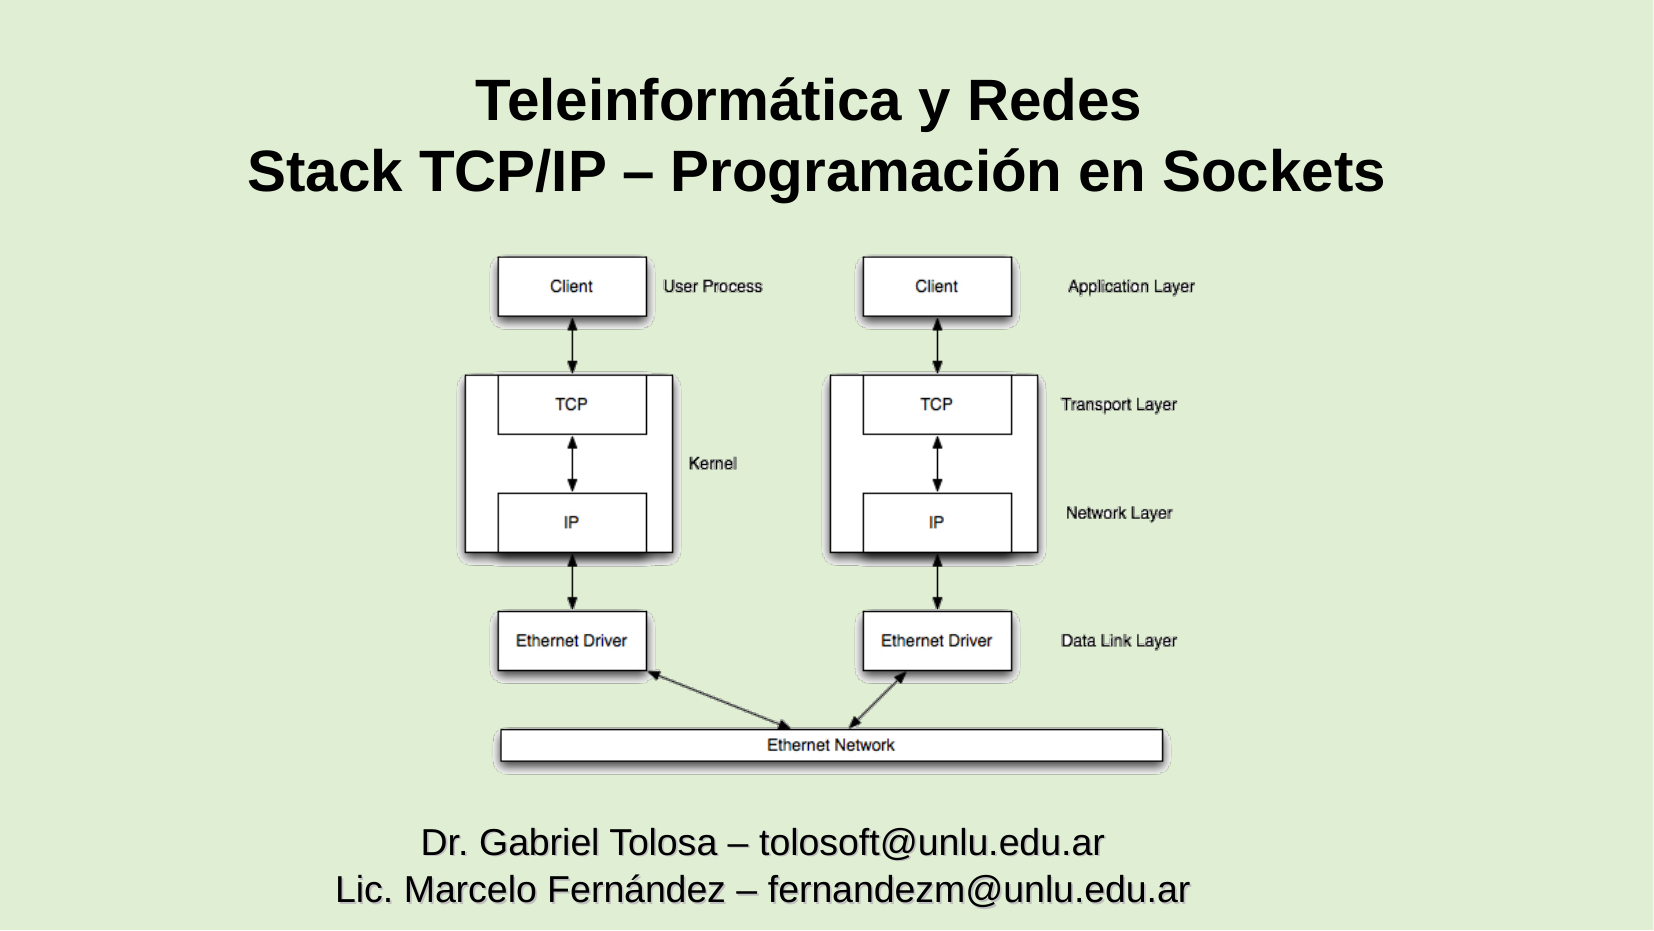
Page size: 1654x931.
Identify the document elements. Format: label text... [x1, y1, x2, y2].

text_box Dr. Gabriel Tolosa – tolosoft@unlu.edu.ar Lic. Marcelo Fernández – fernandezm@unlu.edu.ar [63, 717, 1463, 919]
picture [436, 236, 1217, 717]
text_box Teleinformática y Redes Stack TCP/IP – Programación en Sockets [65, 60, 1570, 212]
